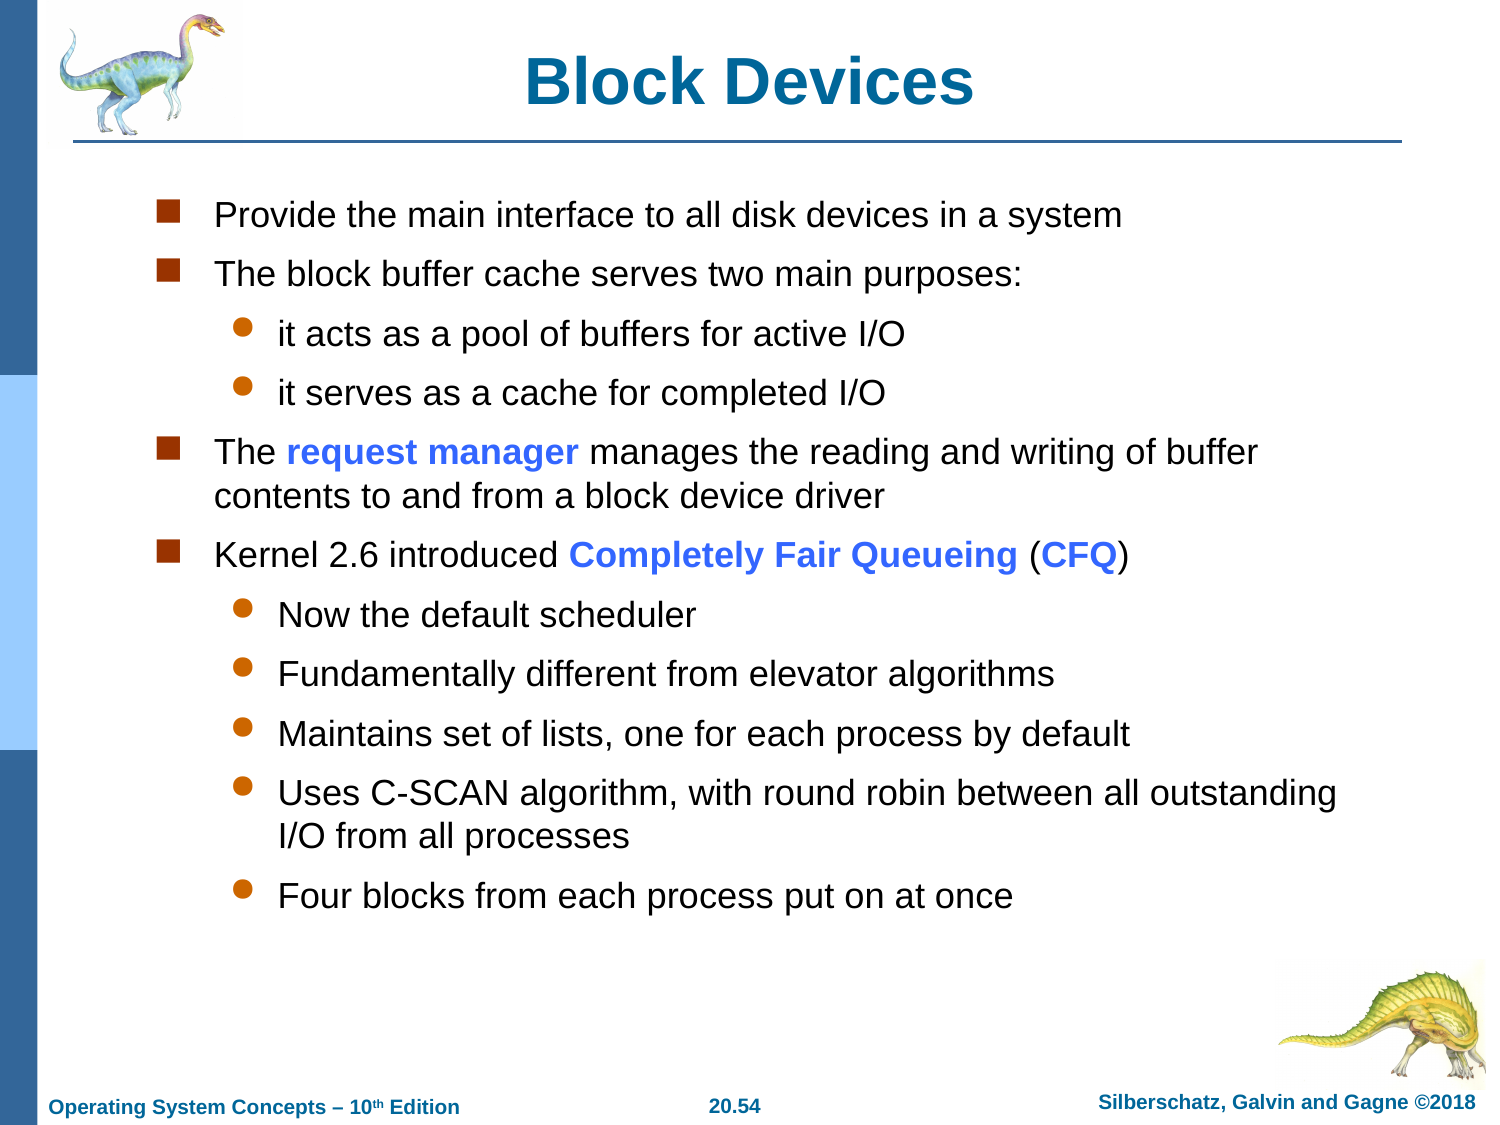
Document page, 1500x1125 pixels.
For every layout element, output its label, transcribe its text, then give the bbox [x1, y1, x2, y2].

picture [1415, 1094, 1423, 1099]
picture [46, 0, 243, 149]
title Block Devices [75, 31, 1426, 126]
picture [1275, 959, 1486, 1090]
list Provide the main interface to all disk devices in a system The block buffer cache serves two main purposes: it acts as a pool of buffers for active I/O it serves as a cache for completed I/O The request manager manages the reading and writing of buffer contents to and from a block device driver Kernel 2.6 introduced Completely Fair Queueing (CFQ) Now the default scheduler Fundamentally different from elevator algorithms Maintains set of lists, one for each process by default Uses C-SCAN algorithm, with round robin between all outstanding I/O from all processes Four blocks from each process put on at once [144, 183, 1358, 927]
